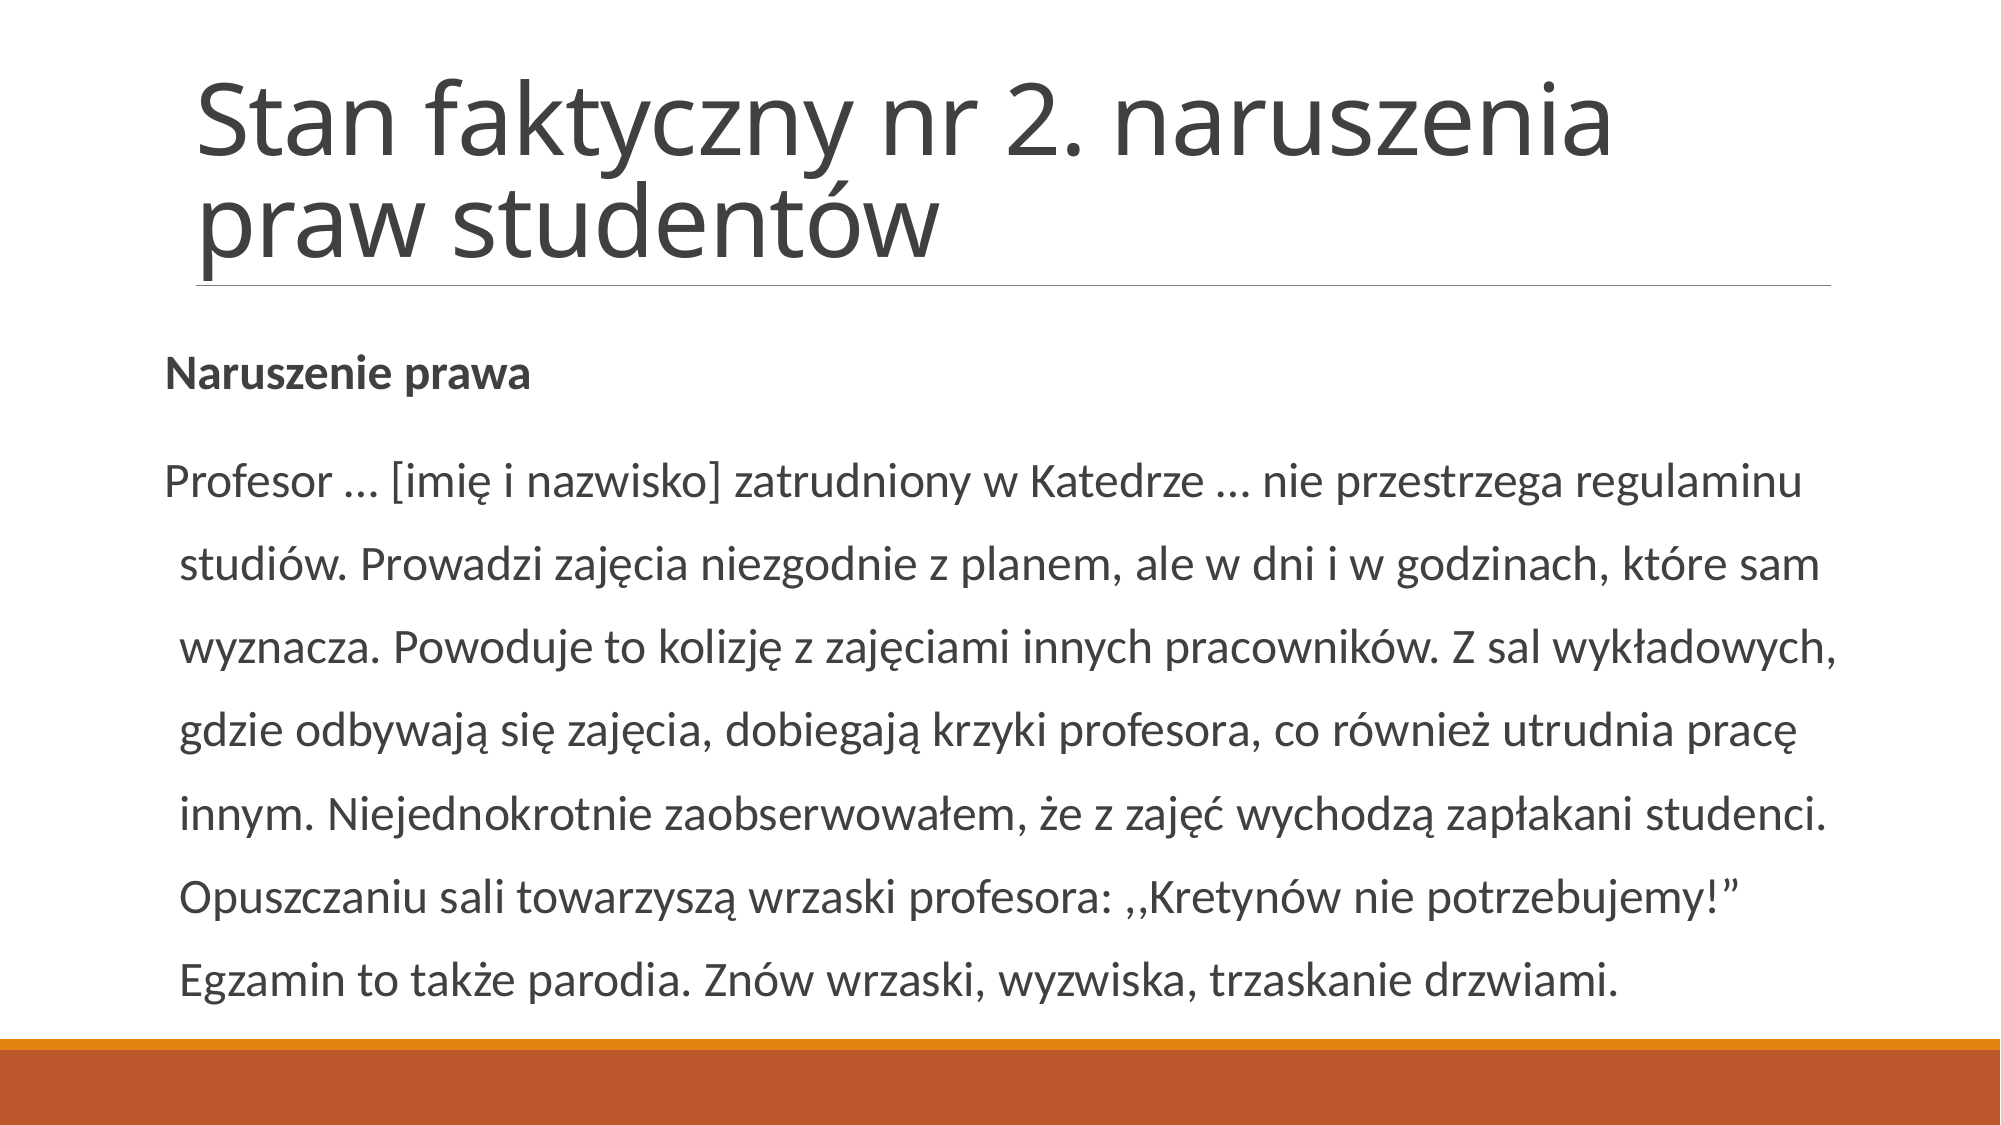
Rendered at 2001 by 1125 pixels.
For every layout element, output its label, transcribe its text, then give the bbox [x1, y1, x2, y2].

title Stan faktyczny nr 2. naruszenia praw studentów [180, 47, 1831, 286]
list Naruszenie prawa Profesor … [imię i nazwisko] zatrudniony w Katedrze … nie przestrzega regulaminu studiów. Prowadzi zajęcia niezgodnie z planem, ale w dni i w godzinach, które sam wyznacza. Powoduje to kolizję z zajęciami innych pracowników. Z sal wykładowych, gdzie odbywają się zajęcia, dobiegają krzyki profesora, co również utrudnia pracę innym. Niejednokrotnie zaobserwowałem, że z zajęć wychodzą zapłakani studenci. Opuszczaniu sali towarzyszą wrzaski profesora: ,,Kretynów nie potrzebujemy!” Egzamin to także parodia. Znów wrzaski, wyzwiska, trzaskanie drzwiami. [149, 309, 1850, 1024]
